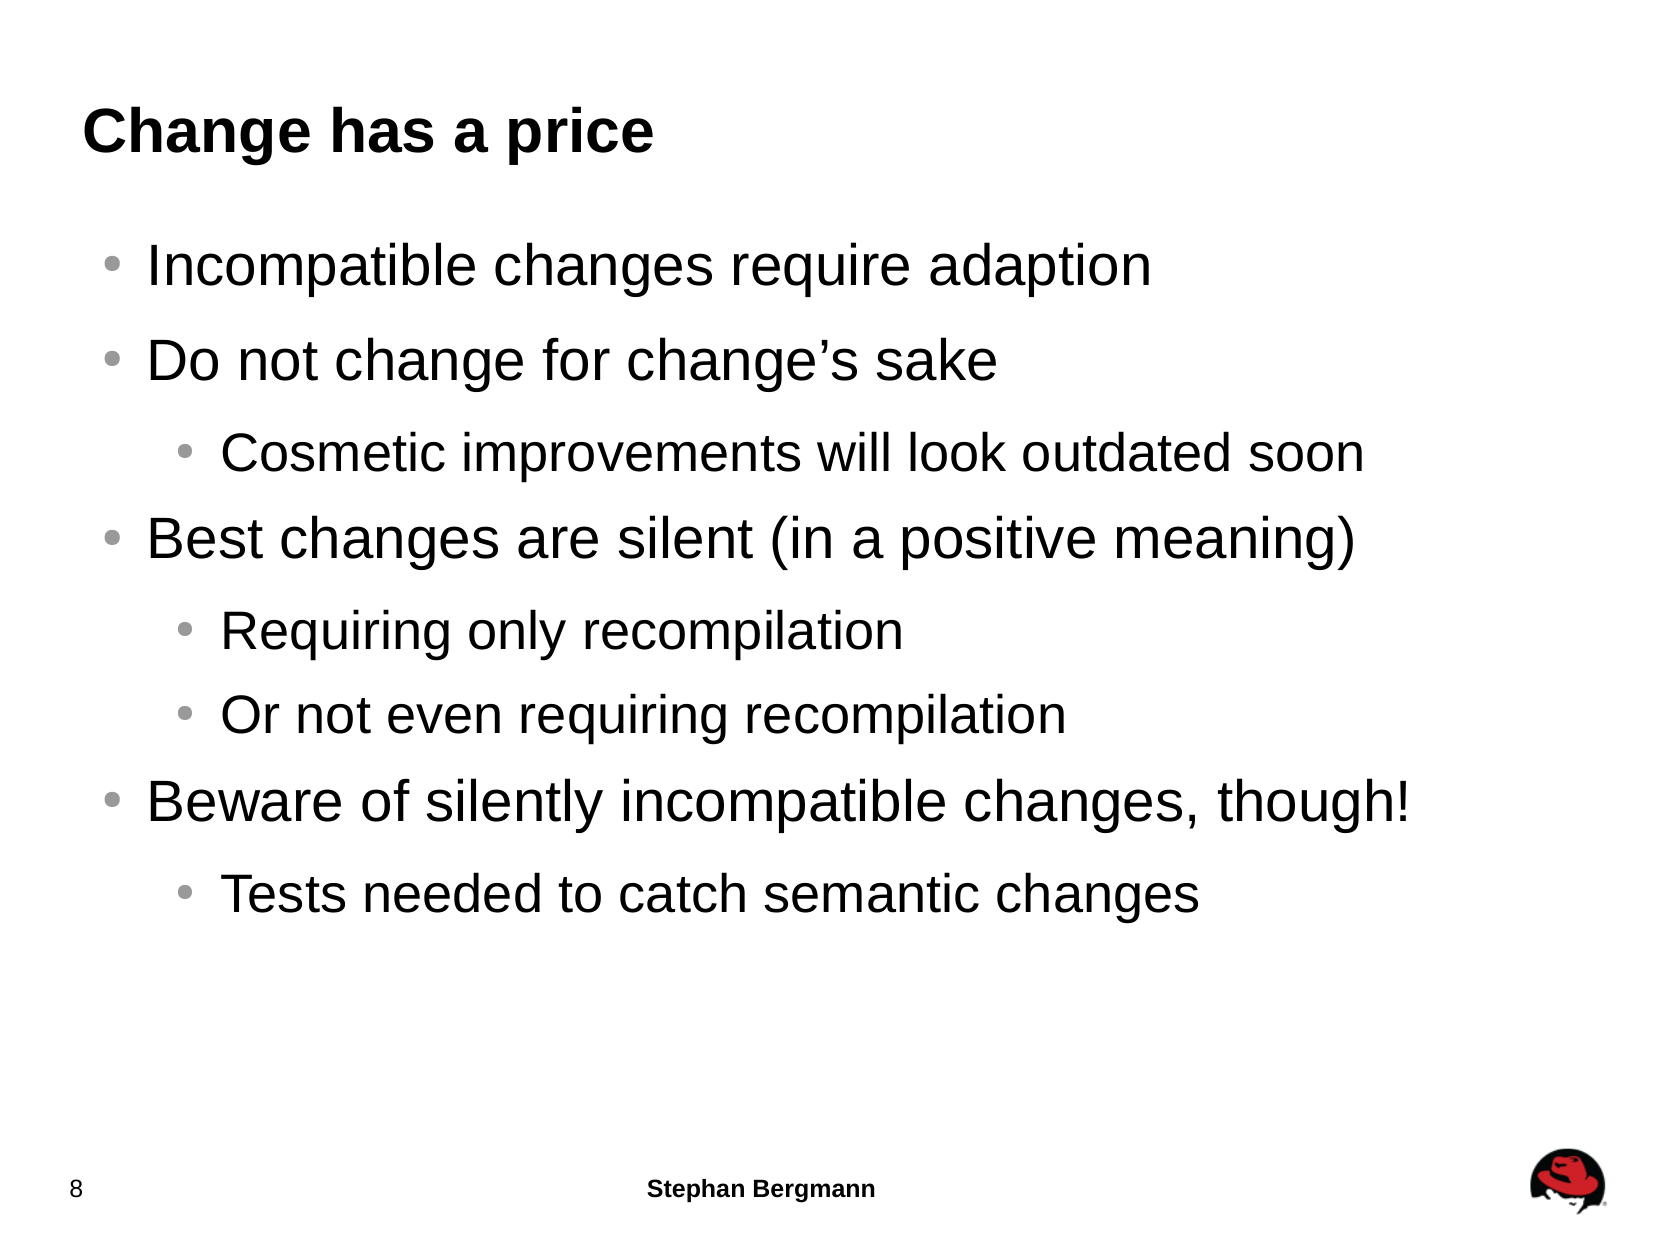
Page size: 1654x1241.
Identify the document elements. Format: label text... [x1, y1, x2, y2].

title Change has a price [82, 37, 1571, 226]
list Incompatible changes require adaption Do not change for change’s sake Cosmetic improvements will look outdated soon Best changes are silent (in a positive meaning) Requiring only recompilation Or not even requiring recompilation Beware of silently incompatible changes, though! Tests needed to catch semantic changes [86, 232, 1576, 1027]
picture [1529, 1146, 1613, 1224]
